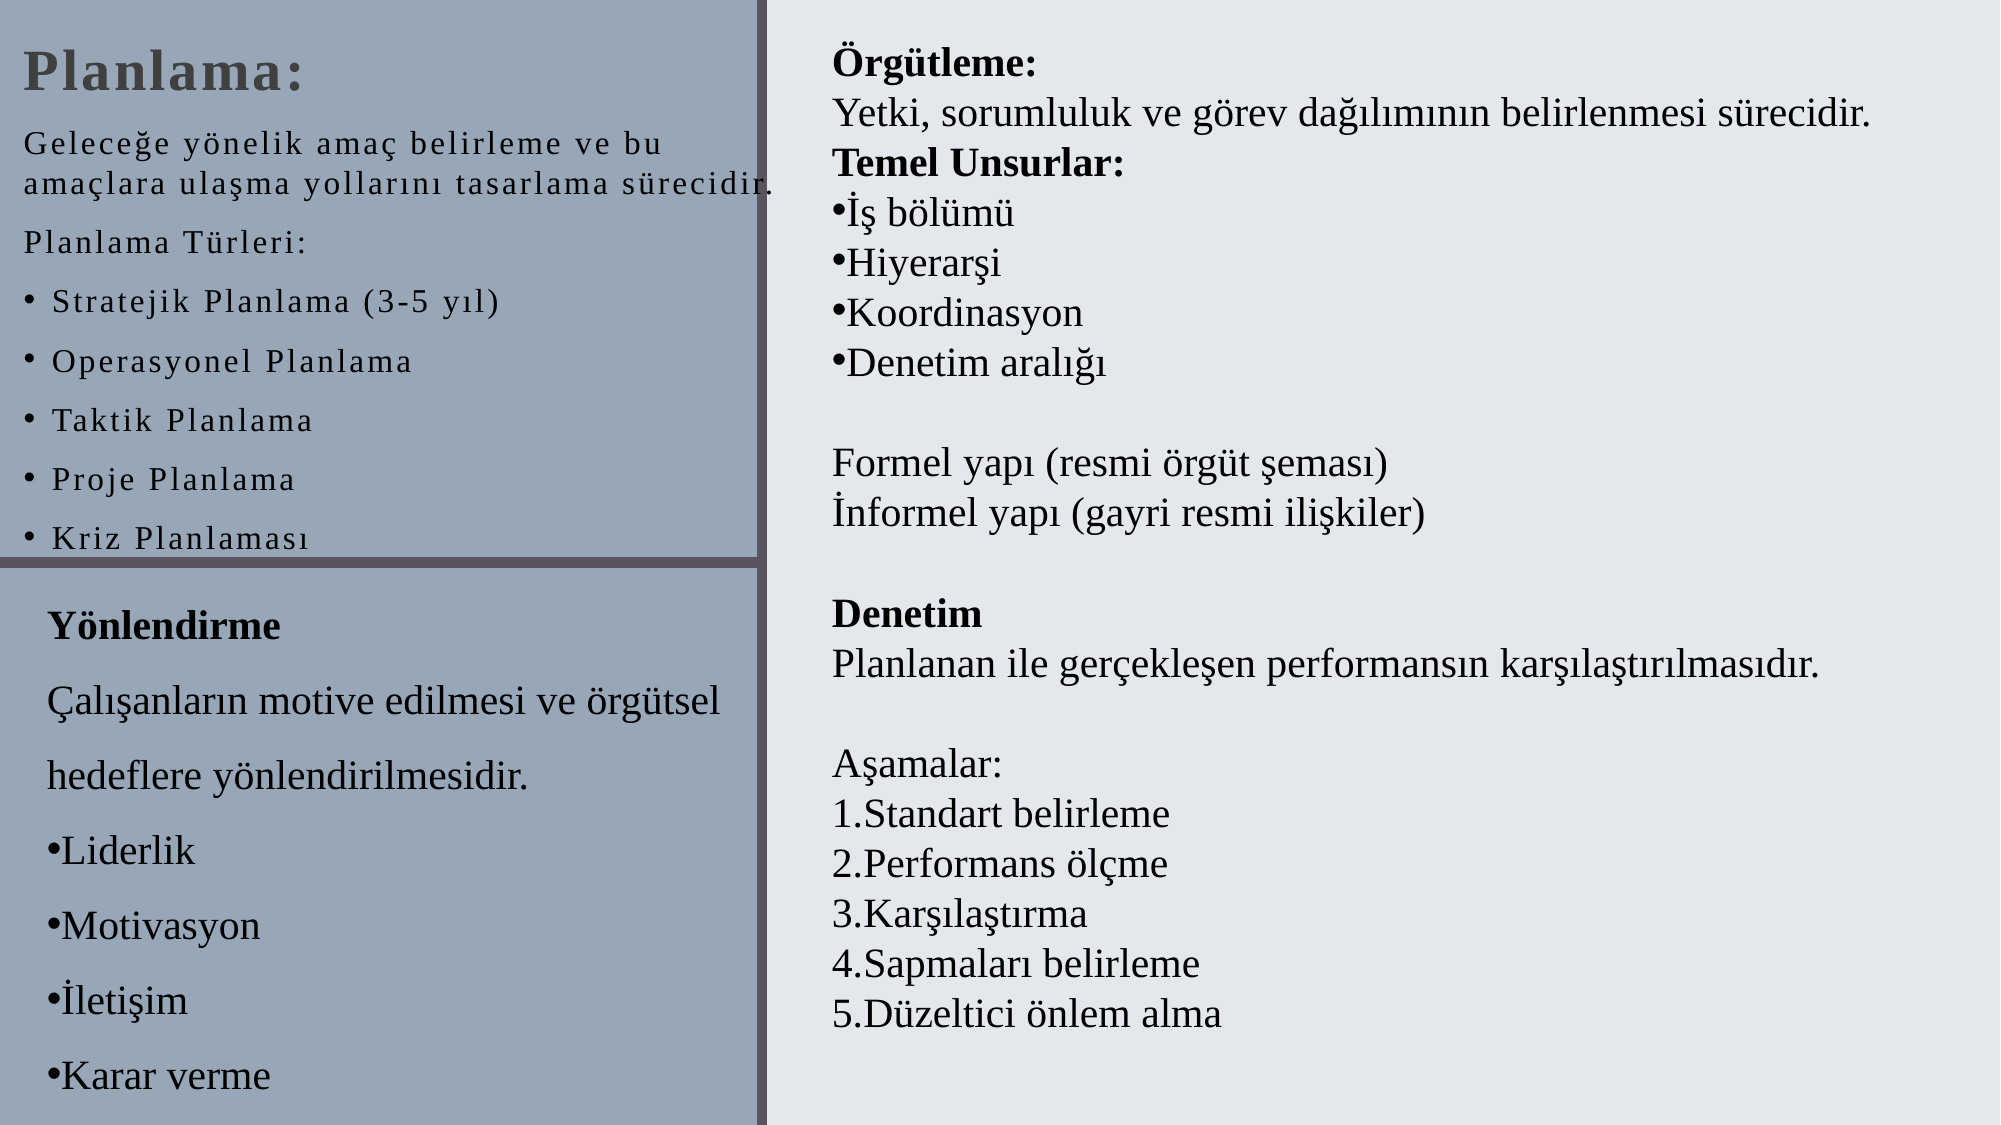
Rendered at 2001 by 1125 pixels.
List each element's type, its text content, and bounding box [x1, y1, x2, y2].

text_box Denetim Planlanan ile gerçekleşen performansın karşılaştırılmasıdır. Aşamalar: Standart belirleme Performans ölçme Karşılaştırma Sapmaları belirleme Düzeltici önlem alma [816, 577, 2000, 1048]
text_box Örgütleme: Yetki, sorumluluk ve görev dağılımının belirlenmesi sürecidir. Temel Unsurlar: İş bölümü Hiyerarşi Koordinasyon Denetim aralığı Formel yapı (resmi örgüt şeması) İnformel yapı (gayri resmi ilişkiler) [816, 27, 1969, 548]
list Planlama: Geleceğe yönelik amaç belirleme ve bu amaçlara ulaşma yollarını tasarlama sürecidir. Planlama Türleri: Stratejik Planlama (3-5 yıl) Operasyonel Planlama Taktik Planlama Proje Planlama Kriz Planlaması [5, 0, 804, 592]
text_box Yönlendirme Çalışanların motive edilmesi ve örgütsel hedeflere yönlendirilmesidir. Liderlik Motivasyon İletişim Karar verme [31, 565, 778, 1102]
